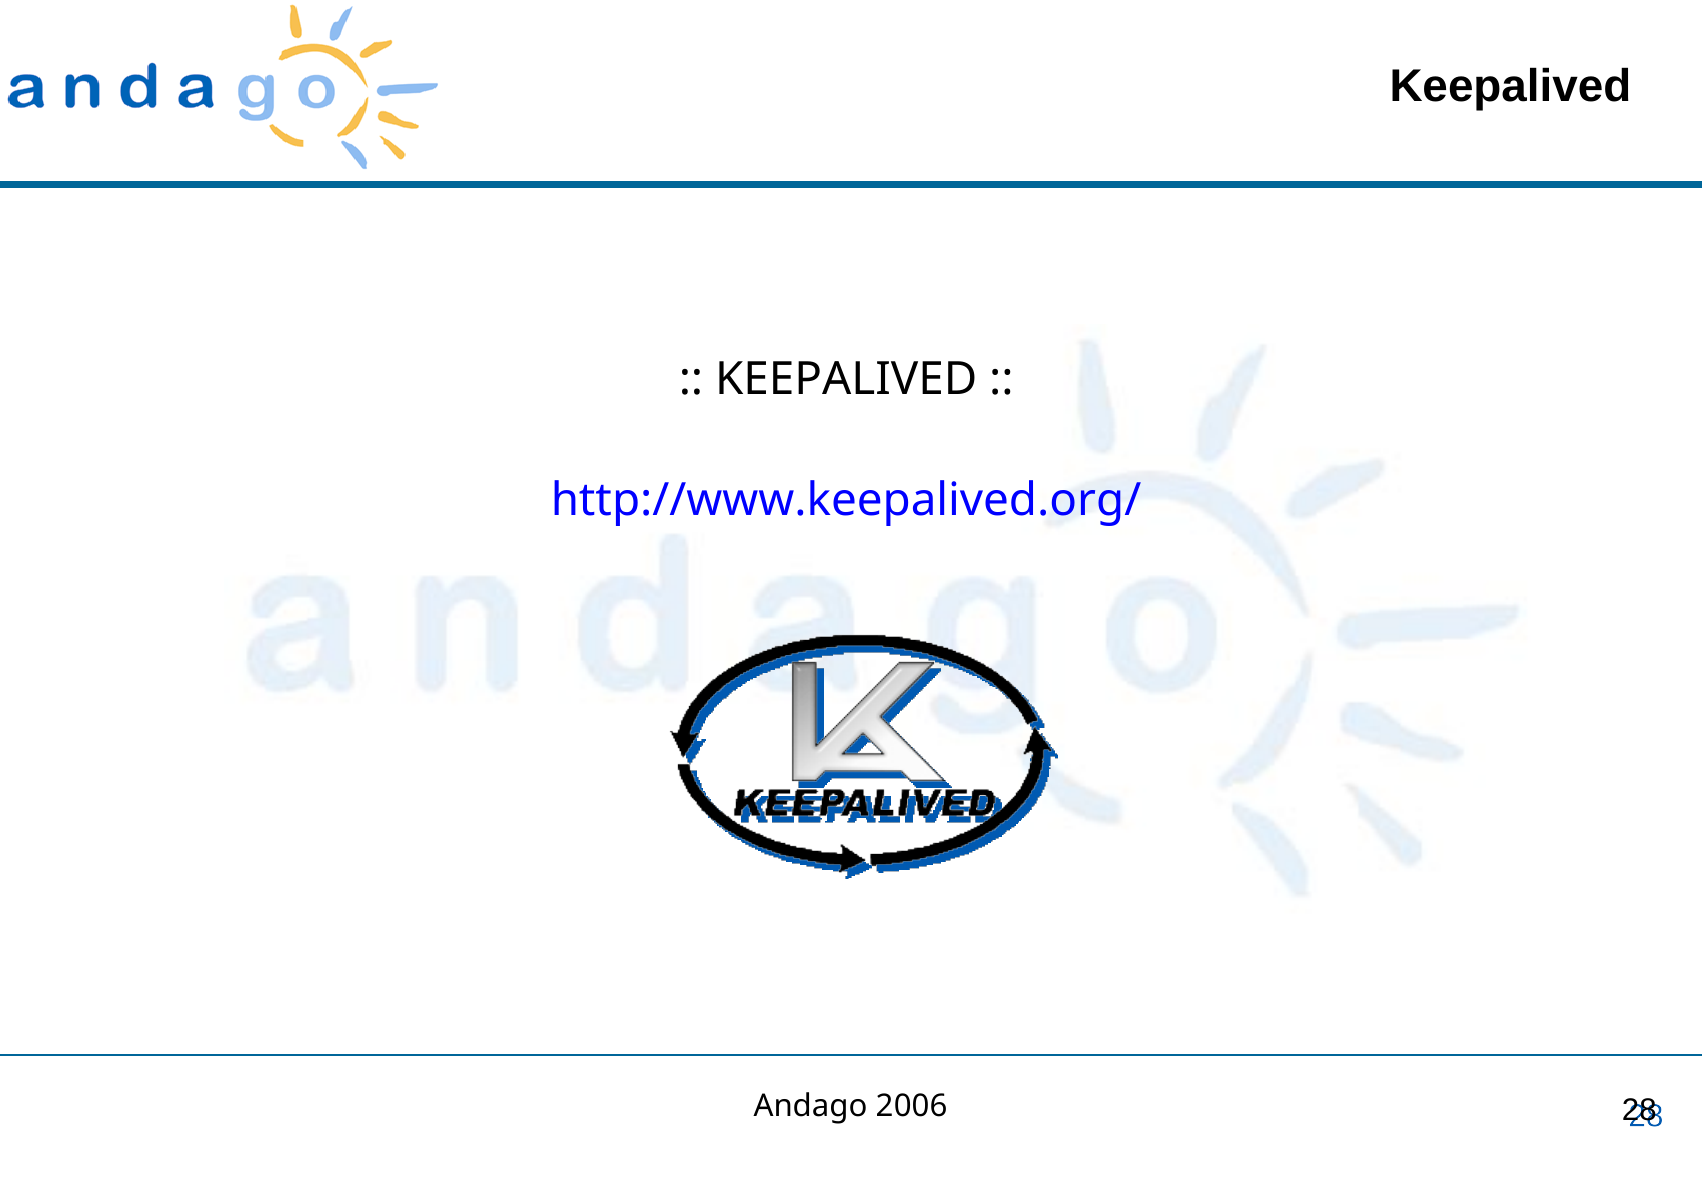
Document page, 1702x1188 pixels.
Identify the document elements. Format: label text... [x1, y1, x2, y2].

title Keepalived [255, 0, 1702, 188]
subtitle :: KEEPALIVED :: http://www.keepalived.org/ [123, 259, 1570, 972]
picture [0, 0, 255, 175]
picture [667, 632, 1055, 876]
